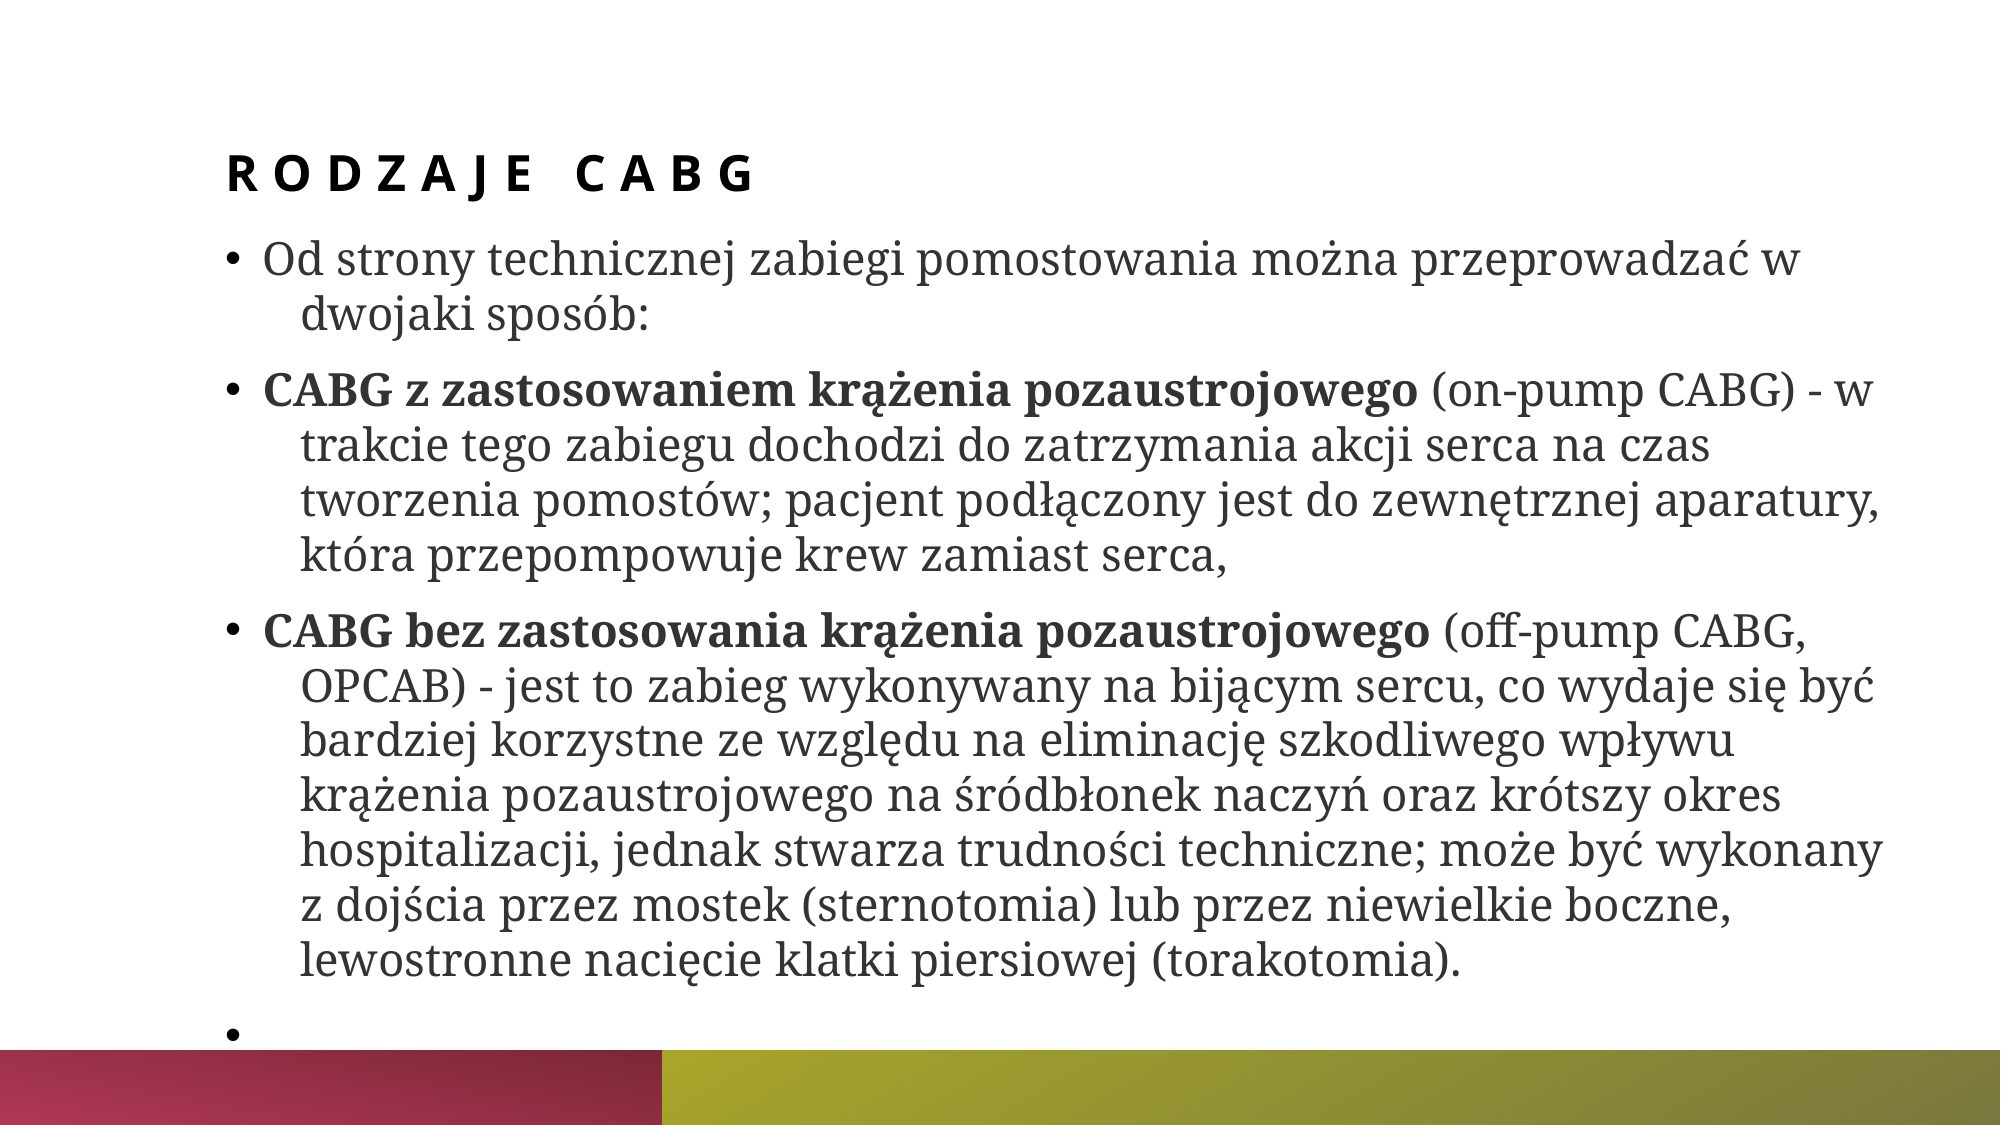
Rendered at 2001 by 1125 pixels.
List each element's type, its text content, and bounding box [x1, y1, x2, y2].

title Rodzaje cabg [225, 130, 1906, 201]
list Od strony technicznej zabiegi pomostowania można przeprowadzać w dwojaki sposób: CABG z zastosowaniem krążenia pozaustrojowego (on-pump CABG) - w trakcie tego zabiegu dochodzi do zatrzymania akcji serca na czas tworzenia pomostów; pacjent podłączony jest do zewnętrznej aparatury, która przepompowuje krew zamiast serca, CABG bez zastosowania krążenia pozaustrojowego (off-pump CABG, OPCAB) - jest to zabieg wykonywany na bijącym sercu, co wydaje się być bardziej korzystne ze względu na eliminację szkodliwego wpływu krążenia pozaustrojowego na śródbłonek naczyń oraz krótszy okres hospitalizacji, jednak stwarza trudności techniczne; może być wykonany z dojścia przez mostek (sternotomia) lub przez niewielkie boczne, lewostronne nacięcie klatki piersiowej (torakotomia). [225, 230, 1906, 996]
